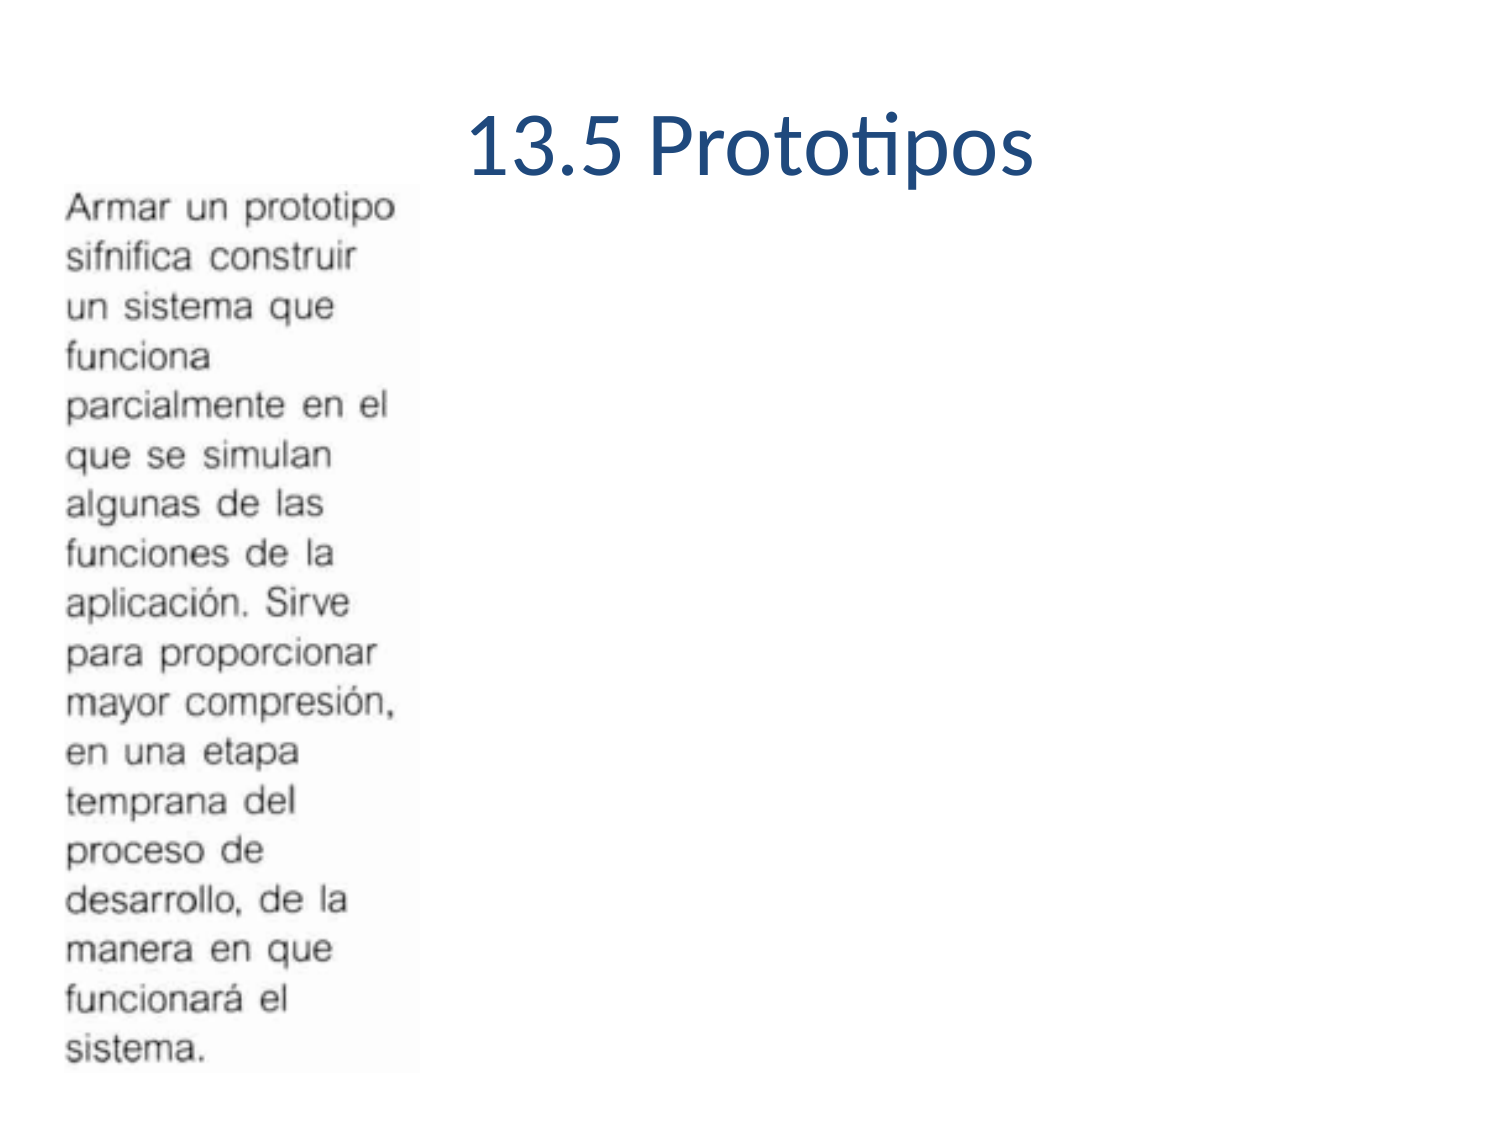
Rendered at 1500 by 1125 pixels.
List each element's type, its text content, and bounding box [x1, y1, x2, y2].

picture [64, 184, 420, 1073]
title 13.5 Prototipos [75, 45, 1426, 233]
